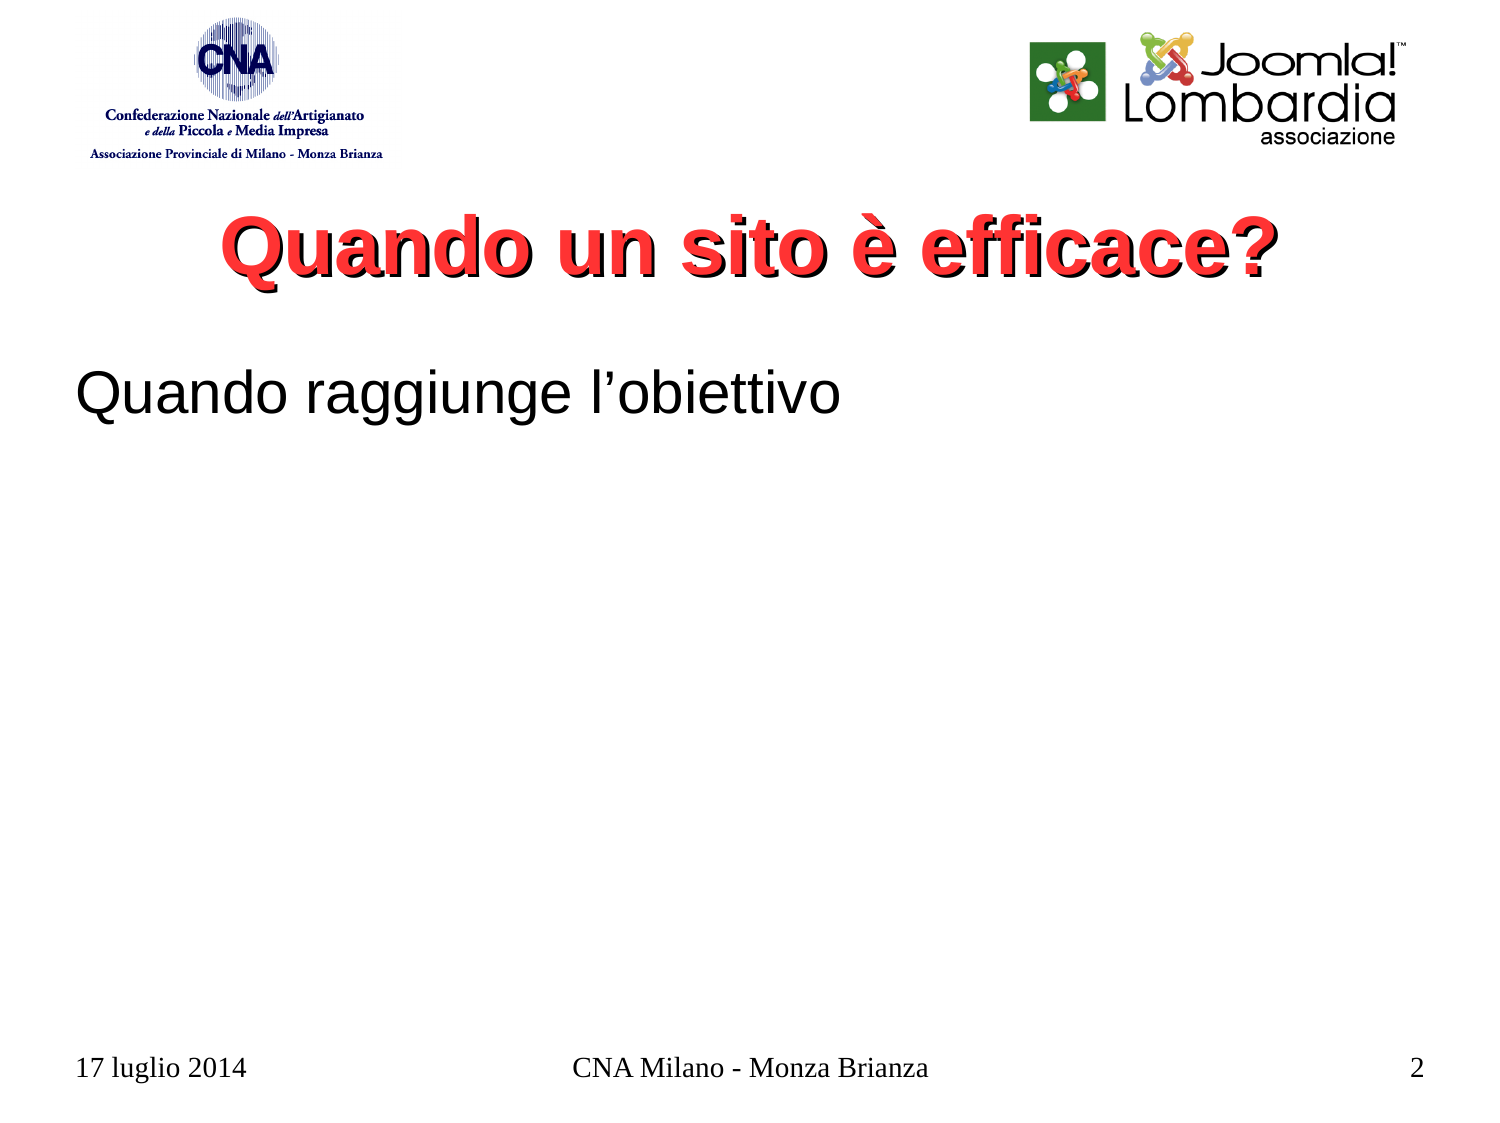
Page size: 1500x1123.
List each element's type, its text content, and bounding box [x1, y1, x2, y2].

picture [1012, 21, 1426, 169]
picture [75, 10, 402, 151]
title Quando un sito è efficace? [75, 151, 1425, 339]
list Quando raggiunge l’obiettivo [75, 358, 1425, 1010]
